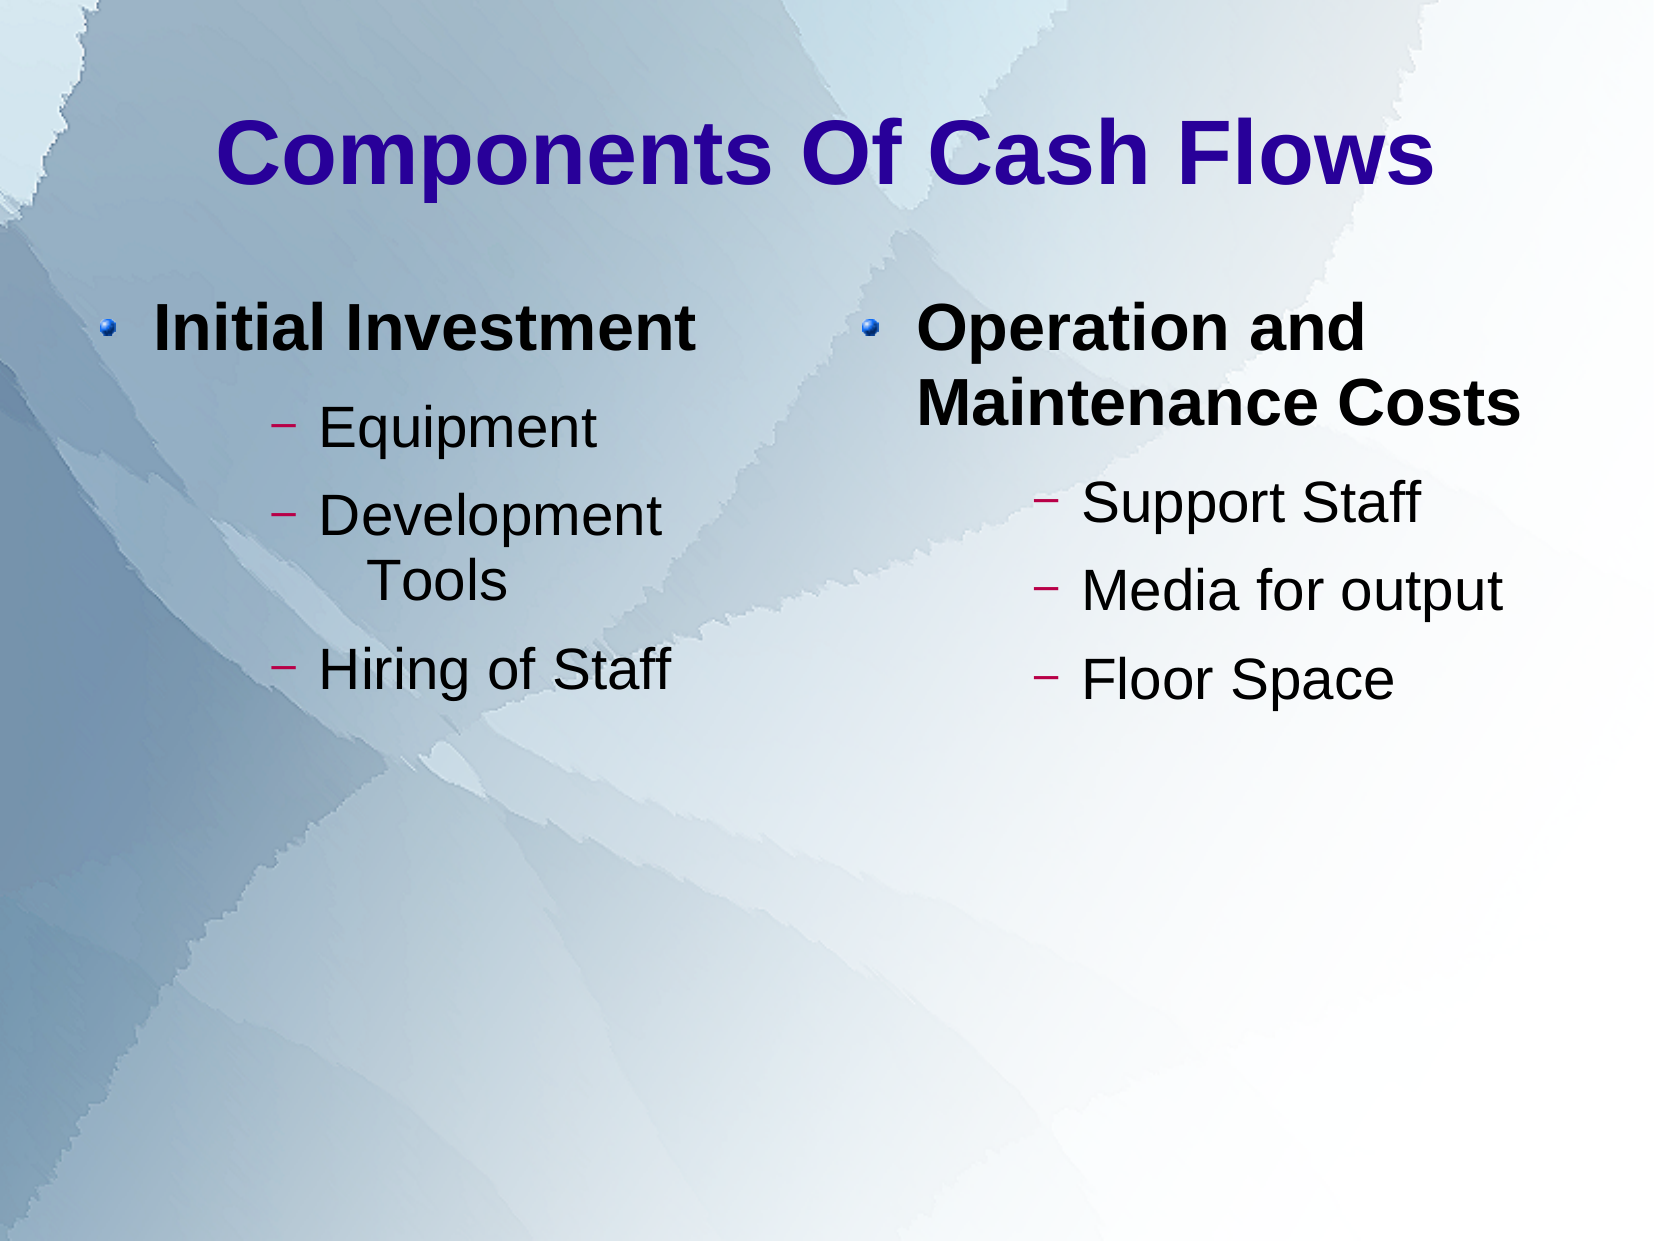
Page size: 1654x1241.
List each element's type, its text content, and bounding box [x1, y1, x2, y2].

title Components Of Cash Flows [82, 56, 1571, 250]
list Initial Investment Equipment Development Tools Hiring of Staff [82, 290, 809, 1094]
list Operation and Maintenance Costs Support Staff Media for output Floor Space [845, 290, 1572, 1094]
picture [0, 0, 1654, 1241]
